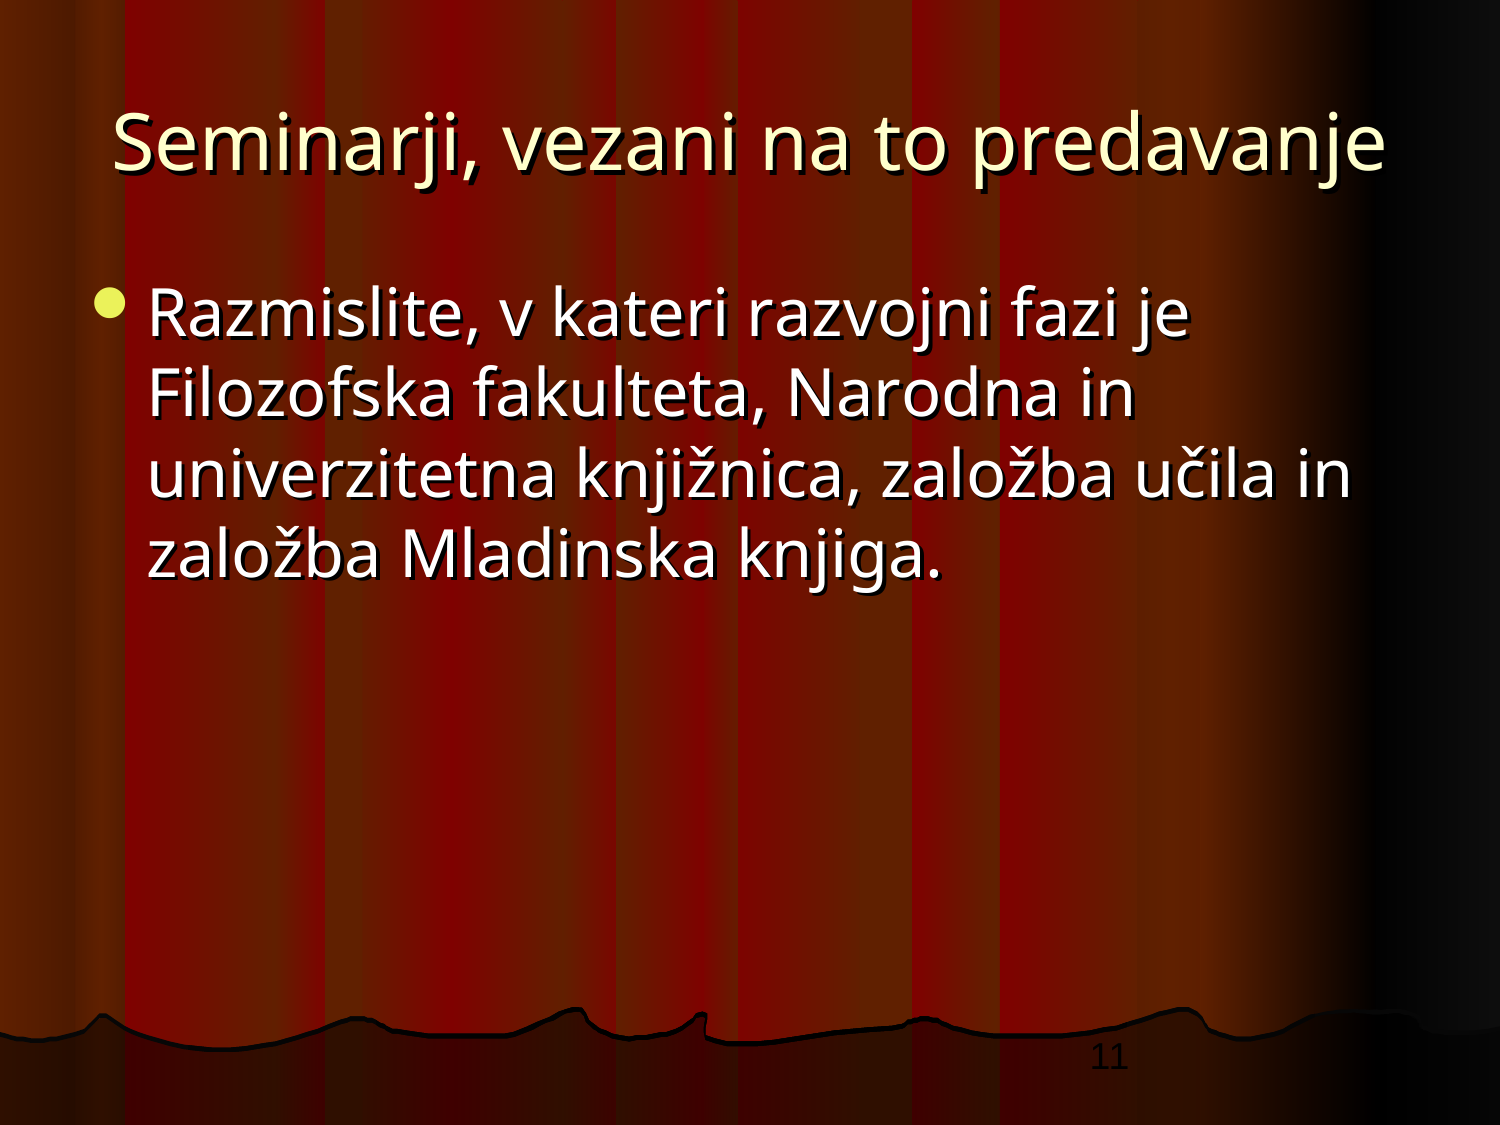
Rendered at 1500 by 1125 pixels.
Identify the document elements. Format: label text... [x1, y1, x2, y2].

title Seminarji, vezani na to predavanje [75, 45, 1426, 233]
list Razmislite, v kateri razvojni fazi je Filozofska fakulteta, Narodna in univerzitetna knjižnica, založba učila in založba Mladinska knjiga. [75, 262, 1426, 1006]
